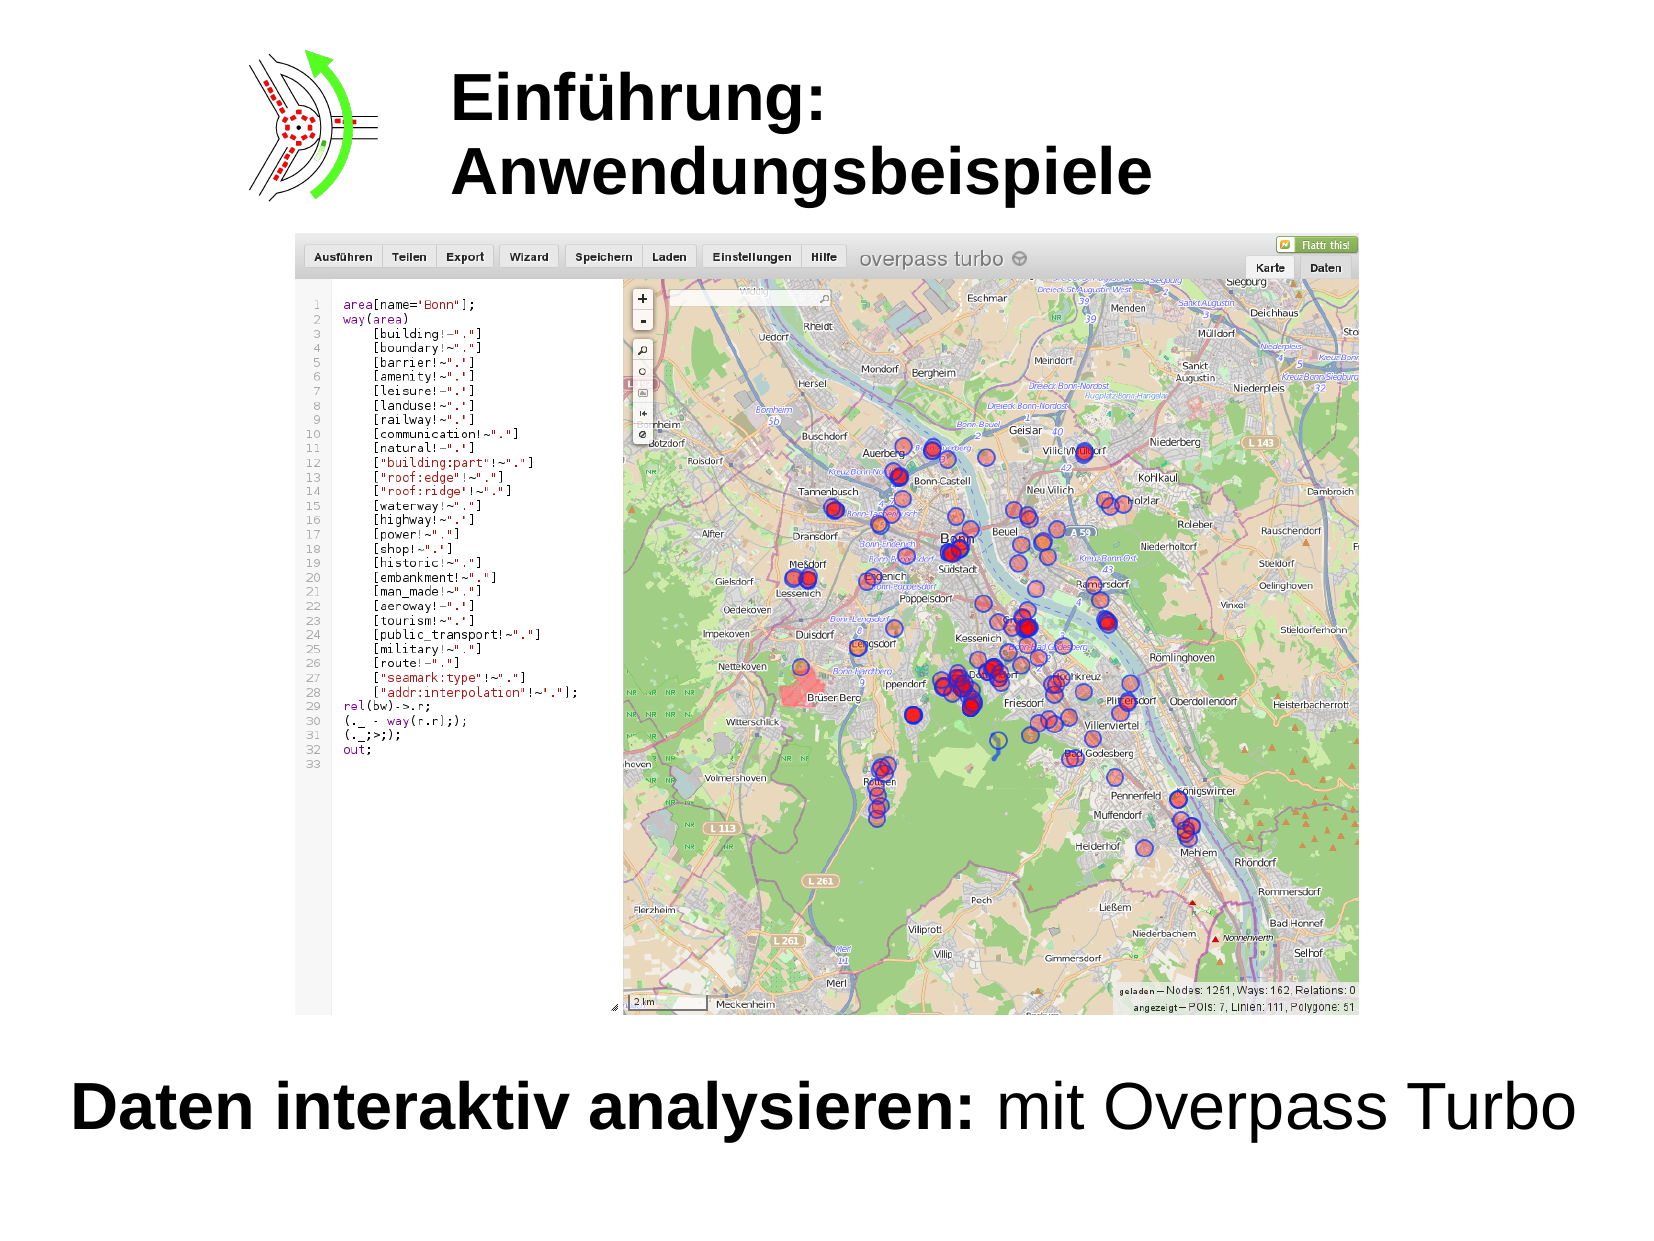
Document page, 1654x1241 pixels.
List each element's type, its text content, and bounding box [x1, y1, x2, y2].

picture [295, 233, 1359, 1015]
picture [232, 49, 390, 206]
text_box Daten interaktiv analysieren: mit Overpass Turbo [55, 1061, 1598, 1152]
text_box Einführung: Anwendungsbeispiele [435, 52, 1171, 217]
